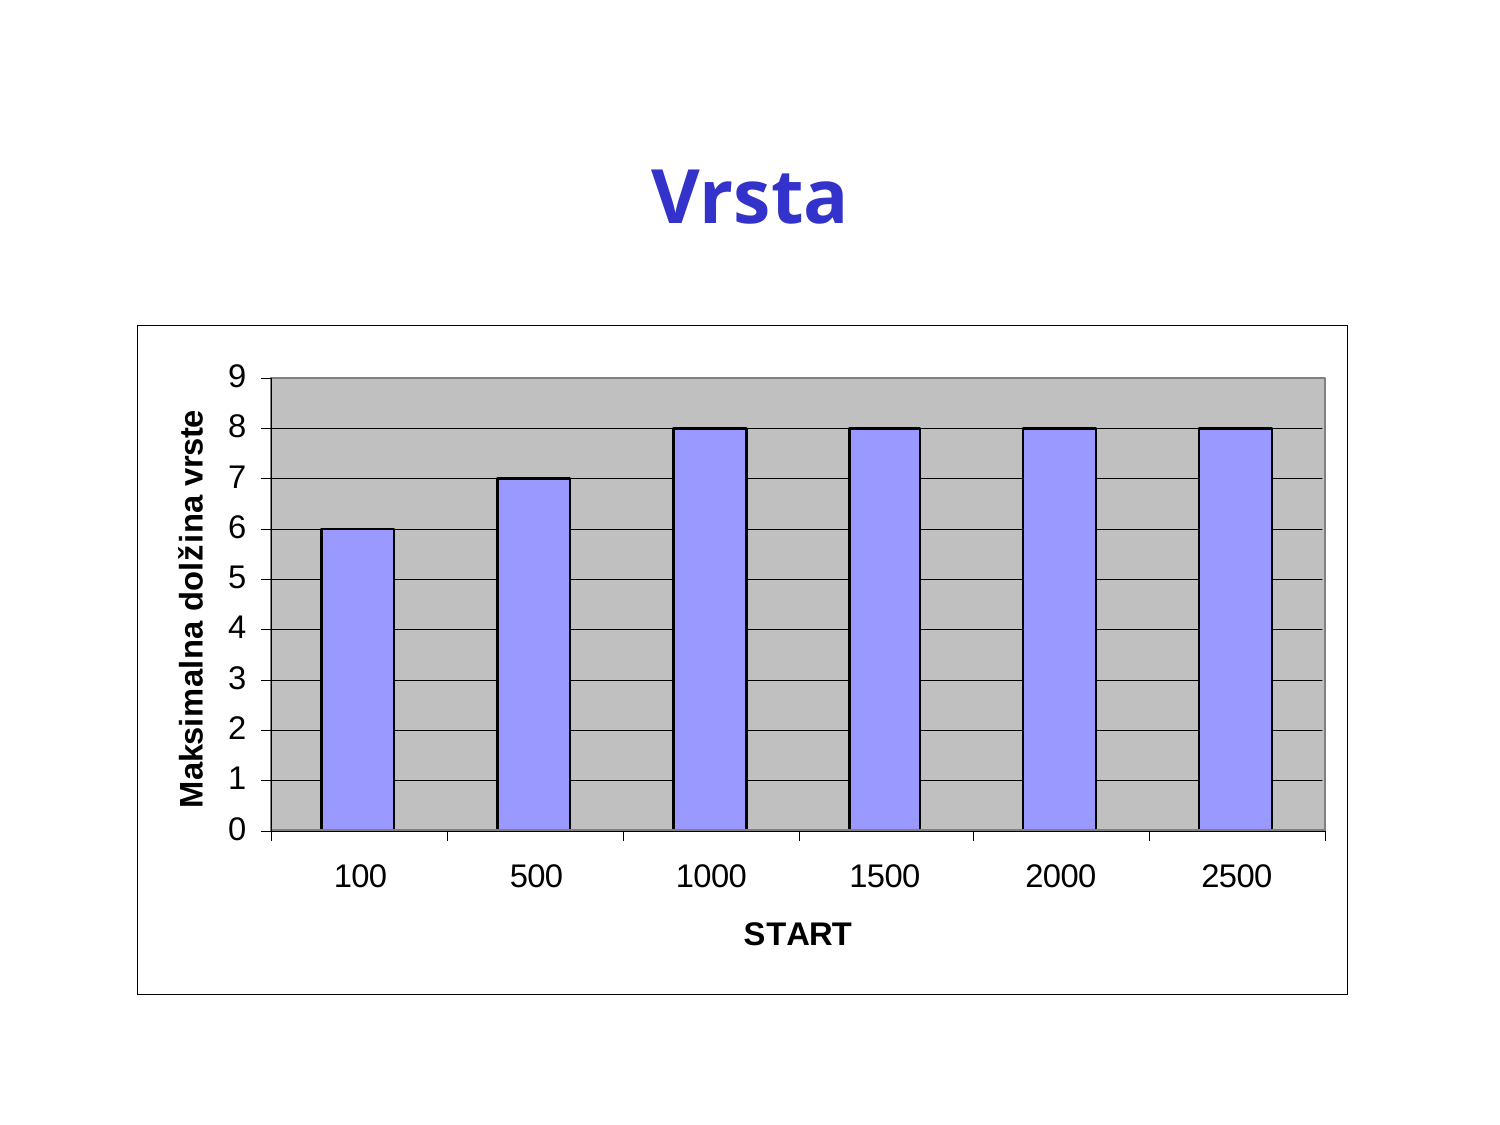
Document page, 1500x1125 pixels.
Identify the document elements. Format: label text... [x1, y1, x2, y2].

chart [125, 312, 1363, 1007]
title Vrsta [112, 99, 1388, 288]
